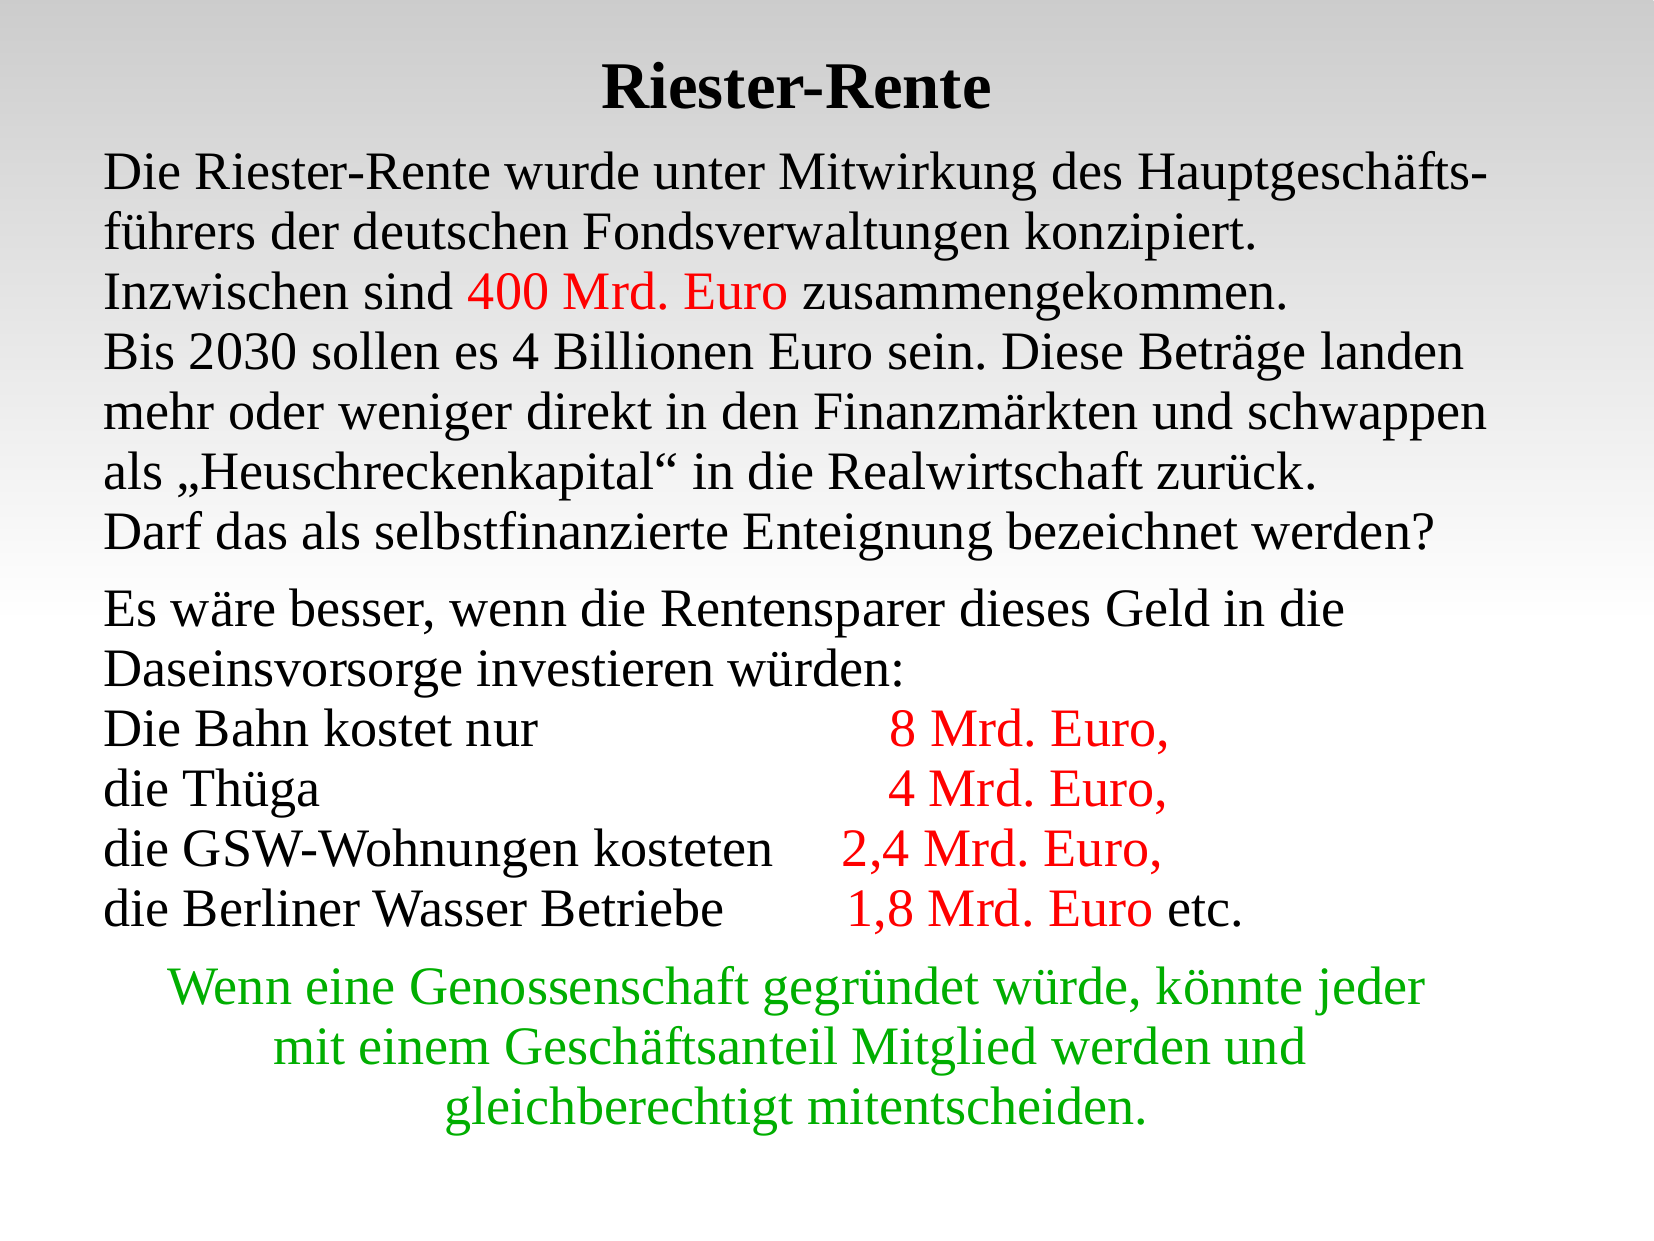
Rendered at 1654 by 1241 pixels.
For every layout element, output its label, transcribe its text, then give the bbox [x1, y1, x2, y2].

text_box Riester-Rente Die Riester-Rente wurde unter Mitwirkung des Hauptgeschäfts- führers der deutschen Fondsverwaltungen konzipiert. Inzwischen sind 400 Mrd. Euro zusammengekommen. Bis 2030 sollen es 4 Billionen Euro sein. Diese Beträge landen mehr oder weniger direkt in den Finanzmärkten und schwappen als „Heuschreckenkapital“ in die Realwirtschaft zurück. Darf das als selbstfinanzierte Enteignung bezeichnet werden? Es wäre besser, wenn die Rentensparer dieses Geld in die Daseinsvorsorge investieren würden: Die Bahn kostet nur 8 Mrd. Euro, die Thüga 4 Mrd. Euro, die GSW-Wohnungen kosteten 2,4 Mrd. Euro, die Berliner Wasser Betriebe 1,8 Mrd. Euro etc. Wenn eine Genossenschaft gegründet würde, könnte jeder mit einem Geschäftsanteil Mitglied werden und gleichberechtigt mitentscheiden. [88, 41, 1565, 1144]
